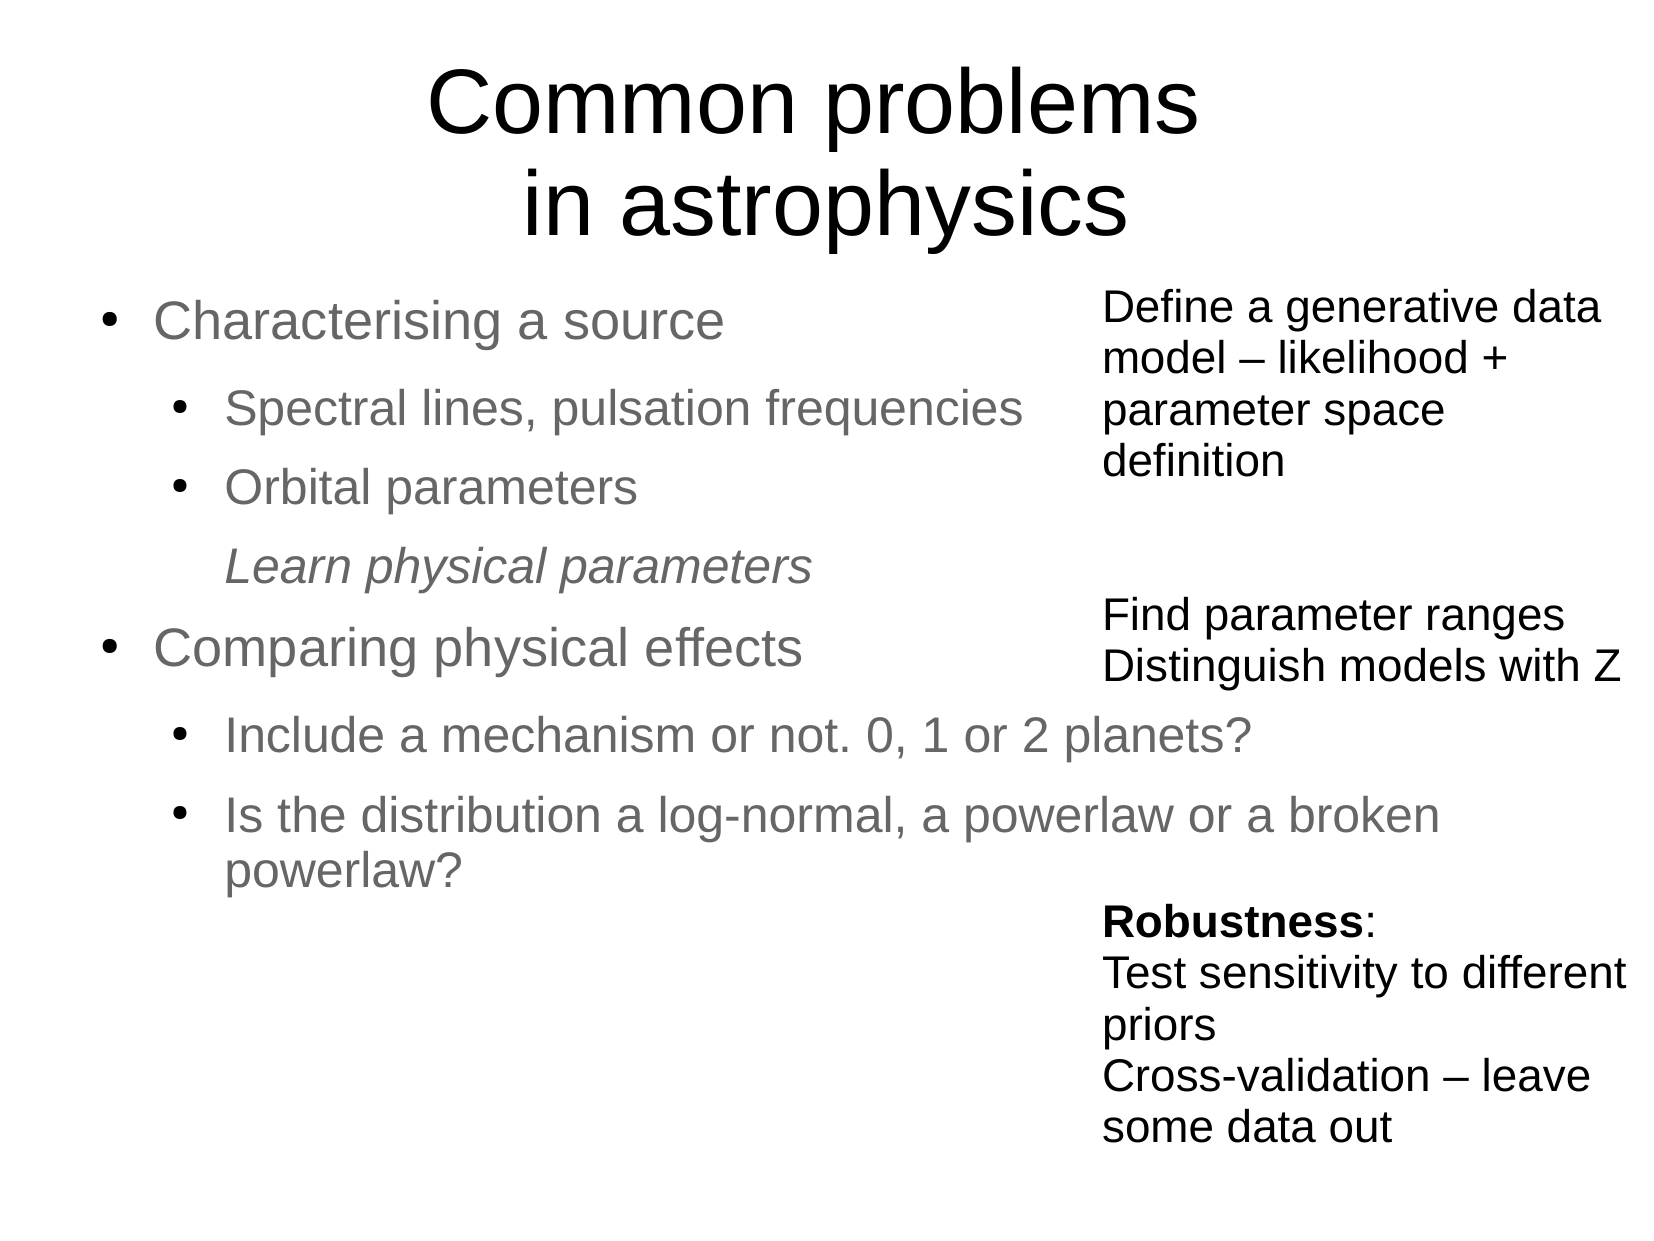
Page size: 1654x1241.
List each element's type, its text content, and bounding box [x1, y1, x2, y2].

list Characterising a source Spectral lines, pulsation frequencies Orbital parameters Learn physical parameters Comparing physical effects Include a mechanism or not. 0, 1 or 2 planets? Is the distribution a log-normal, a powerlaw or a broken powerlaw? [82, 290, 1571, 1228]
title Common problems in astrophysics [82, 49, 1571, 257]
text_box Define a generative data model – likelihood + parameter space definition Find parameter ranges Distinguish models with Z Robustness: Test sensitivity to different priors Cross-validation – leave some data out [1087, 273, 1654, 1160]
